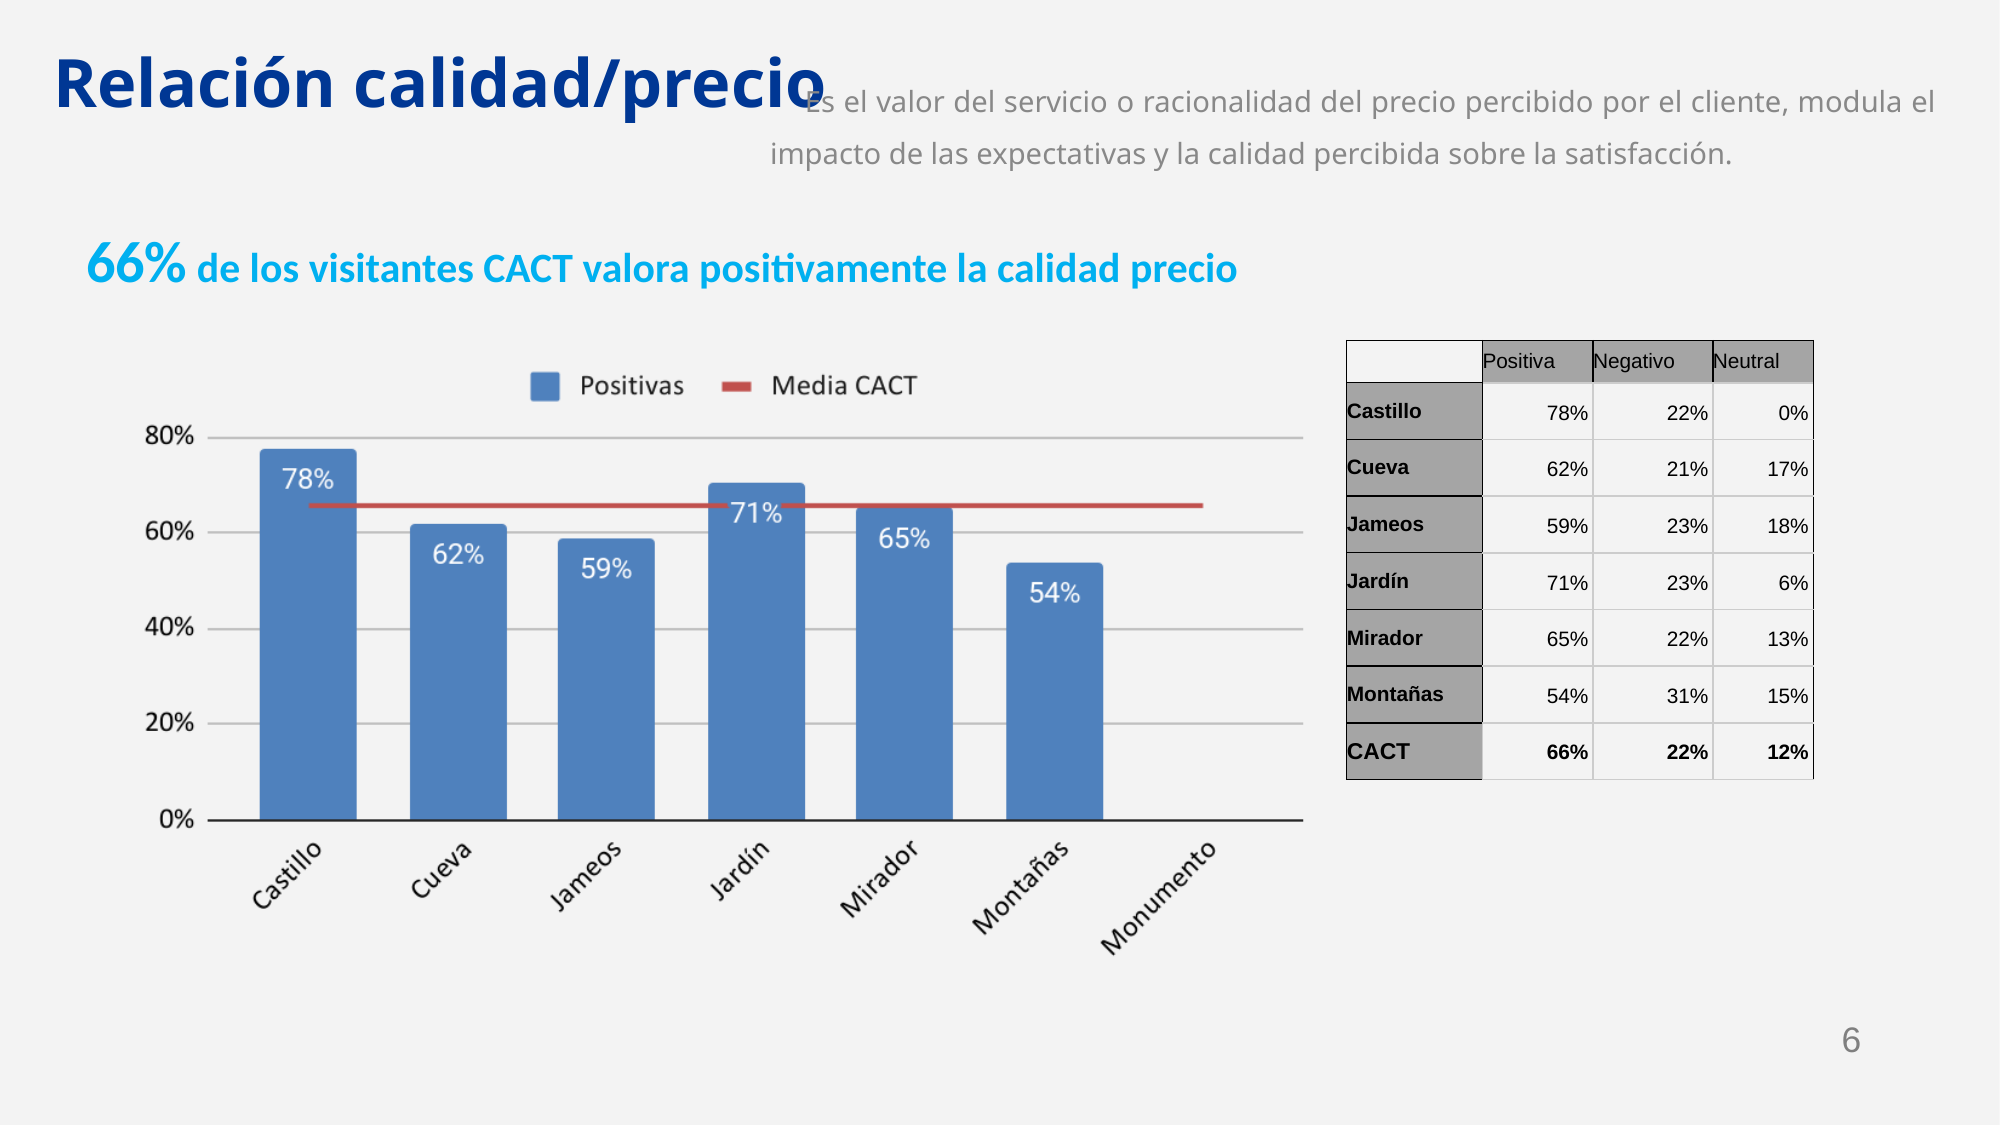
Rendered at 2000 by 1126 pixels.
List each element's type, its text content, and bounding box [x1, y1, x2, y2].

table_cell 12% [1714, 724, 1813, 779]
table_cell Cueva [1347, 440, 1482, 495]
table_header Neutral [1714, 341, 1813, 382]
table_header Positiva [1483, 341, 1592, 382]
table_cell 23% [1594, 497, 1712, 552]
table_cell Jameos [1347, 497, 1482, 552]
table_cell 6% [1714, 554, 1813, 609]
table_cell 18% [1714, 497, 1813, 552]
table_cell 15% [1714, 667, 1813, 722]
table_cell 65% [1483, 610, 1592, 665]
table_cell 17% [1714, 440, 1813, 495]
table_cell 21% [1594, 440, 1712, 495]
table_cell 22% [1594, 724, 1712, 779]
table_cell Castillo [1347, 383, 1482, 439]
table_header Negativo [1594, 341, 1712, 382]
table_cell 62% [1483, 440, 1592, 495]
table_cell Mirador [1347, 610, 1482, 665]
text_box 66% de los visitantes CACT valora positivamente la calidad precio [71, 199, 1377, 289]
table_cell 22% [1594, 384, 1712, 439]
table_cell 31% [1594, 667, 1712, 722]
table_cell 22% [1594, 610, 1712, 665]
table_cell Montañas [1347, 667, 1482, 722]
table_cell 59% [1483, 497, 1592, 552]
slide_number 1 [1412, 1008, 1880, 1069]
table_cell 0% [1714, 384, 1813, 439]
picture [112, 340, 1336, 984]
table_cell 66% [1483, 724, 1592, 779]
table_cell 13% [1714, 610, 1813, 665]
table_header [1347, 341, 1482, 382]
table_cell 23% [1594, 554, 1712, 609]
text_box Relación calidad/precio [53, 0, 1928, 121]
table_cell Jardín [1347, 553, 1482, 609]
table_cell 78% [1483, 384, 1592, 439]
table_cell 54% [1483, 667, 1592, 722]
table_cell 71% [1483, 554, 1592, 609]
text_box Es el valor del servicio o racionalidad del precio percibido por el cliente, modula el impacto de las expectativas y la calidad percibida sobre la satisfacción. [741, 35, 1965, 289]
table_cell CACT [1347, 724, 1482, 779]
